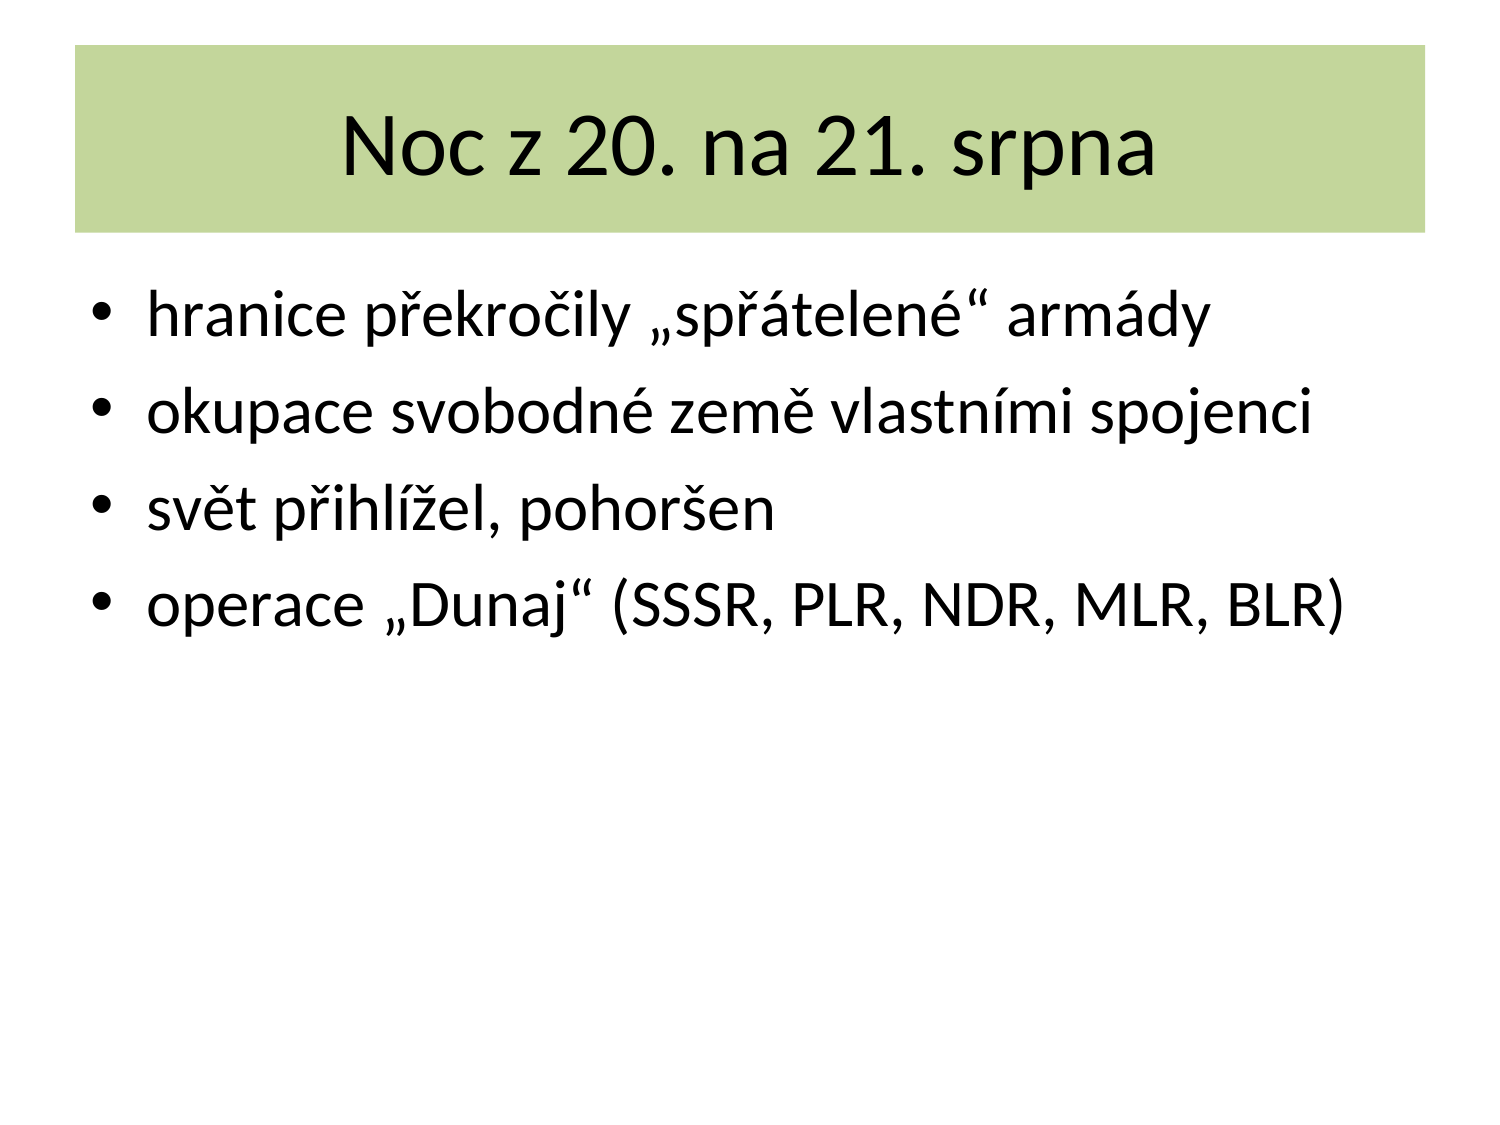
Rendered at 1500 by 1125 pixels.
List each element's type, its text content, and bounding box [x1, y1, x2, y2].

list hranice překročily „spřátelené“ armády okupace svobodné země vlastními spojenci svět přihlížel, pohoršen operace „Dunaj“ (SSSR, PLR, NDR, MLR, BLR) [75, 262, 1426, 1006]
title Noc z 20. na 21. srpna [75, 45, 1426, 233]
